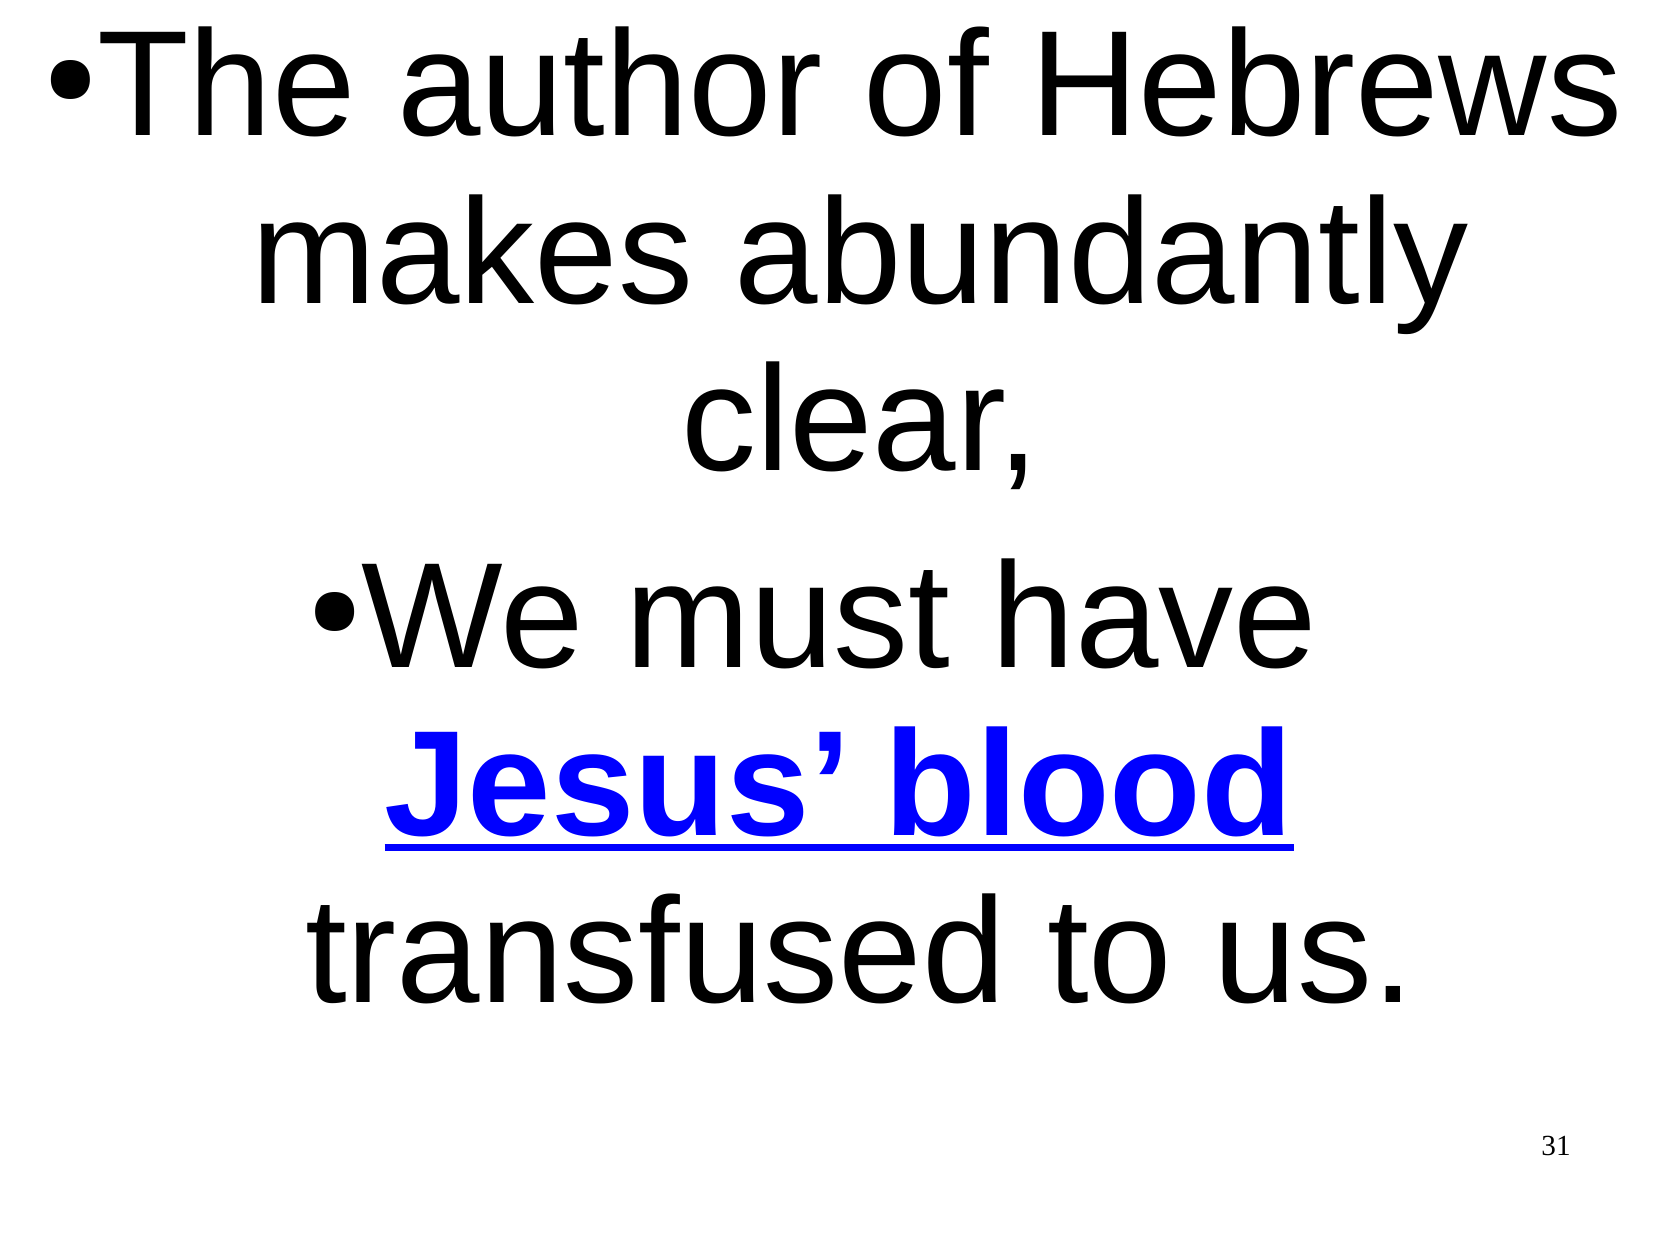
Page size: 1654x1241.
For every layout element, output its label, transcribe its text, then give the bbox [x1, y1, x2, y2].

list The author of Hebrews makes abundantly clear, We must have Jesus’ blood transfused to us. [0, 0, 1651, 1238]
